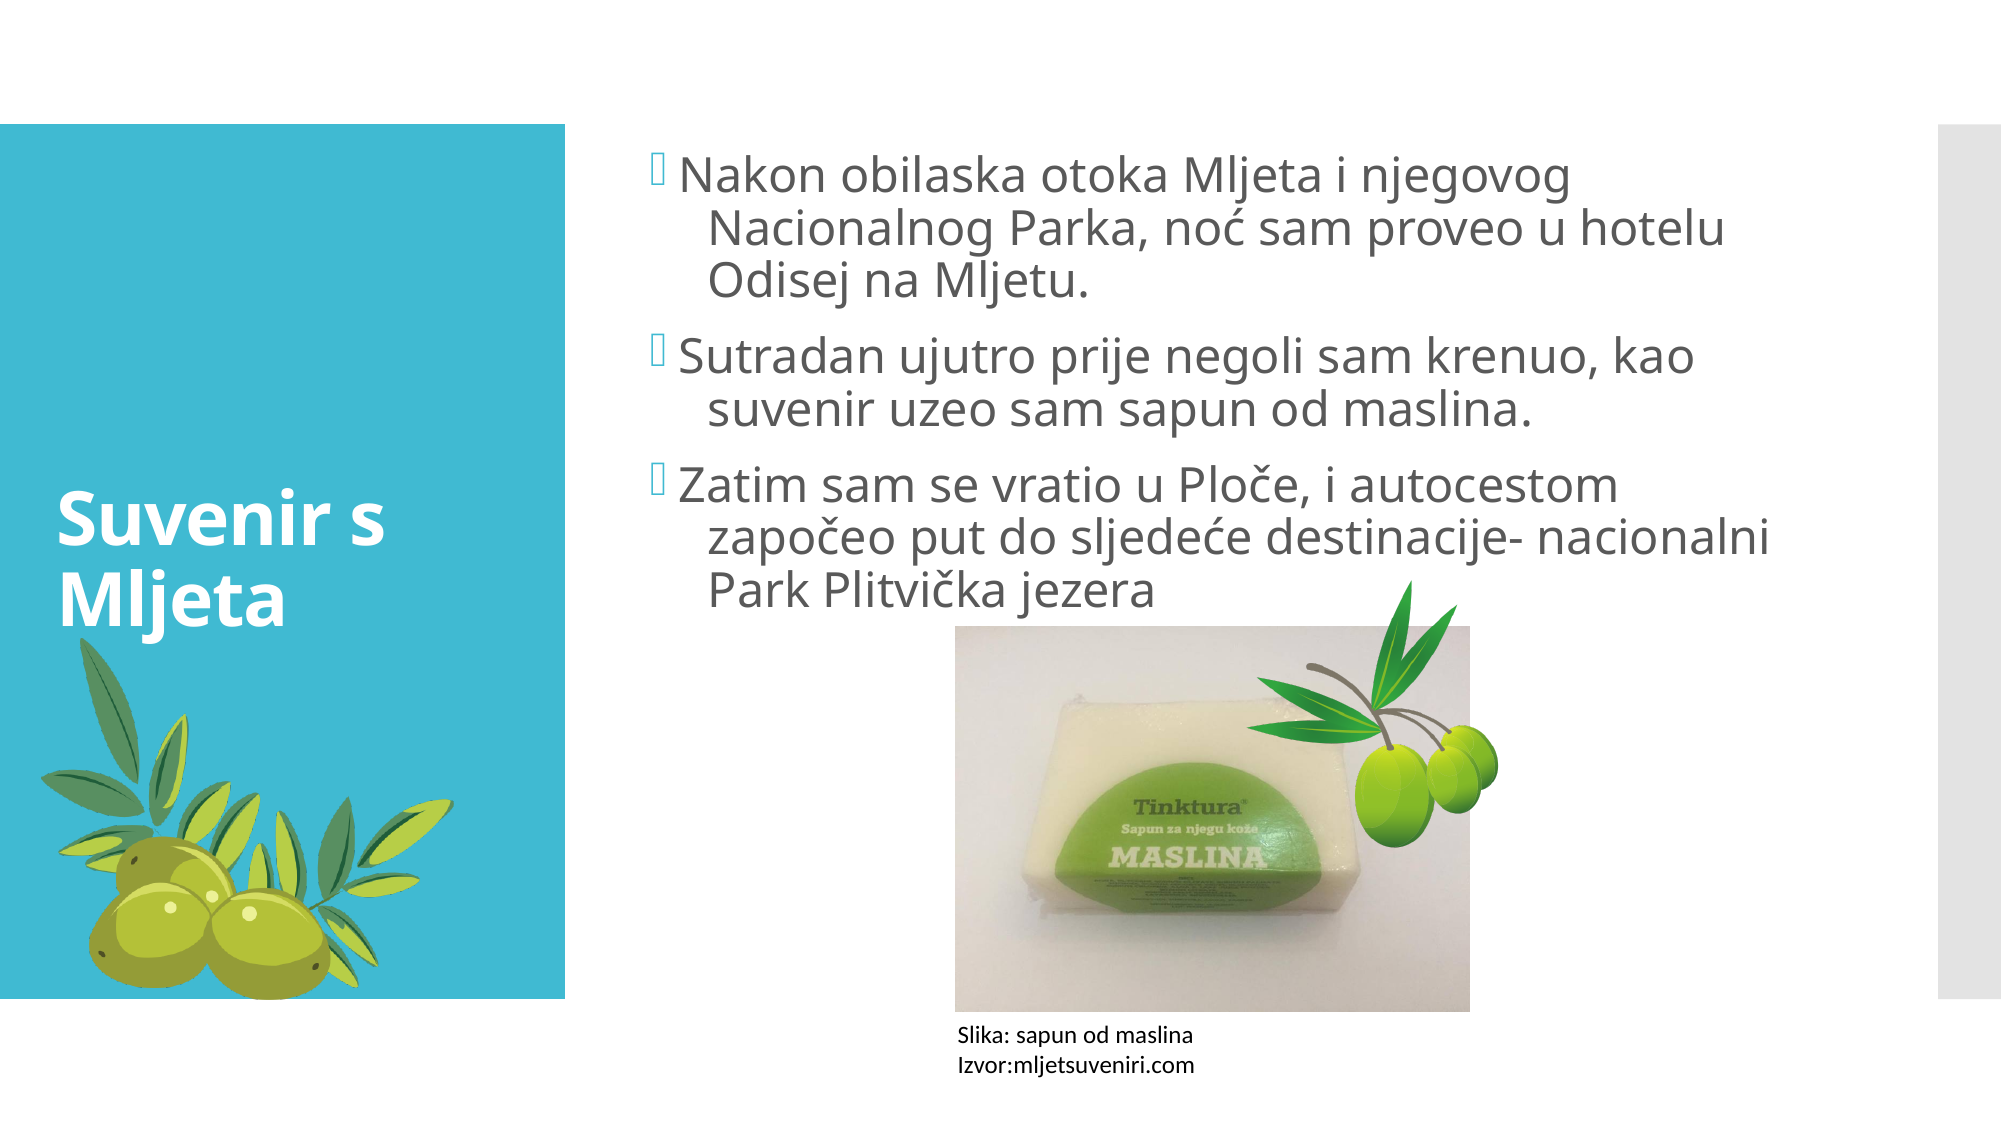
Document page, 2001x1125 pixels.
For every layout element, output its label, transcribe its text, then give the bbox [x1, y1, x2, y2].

picture [955, 573, 1513, 1012]
text_box Slika: sapun od maslina Izvor:mljetsuveniri.com [943, 1011, 1211, 1086]
list Nakon obilaska otoka Mljeta i njegovog Nacionalnog Parka, noć sam proveo u hotelu Odisej na Mljetu. Sutradan ujutro prije negoli sam krenuo, kao suvenir uzeo sam sapun od maslina. Zatim sam se vratio u Ploče, i autocestom započeo put do sljedeće destinacije- nacionalni Park Plitvička jezera [634, 141, 1835, 627]
title Suvenir s Mljeta [41, 184, 526, 940]
picture [41, 638, 454, 1000]
